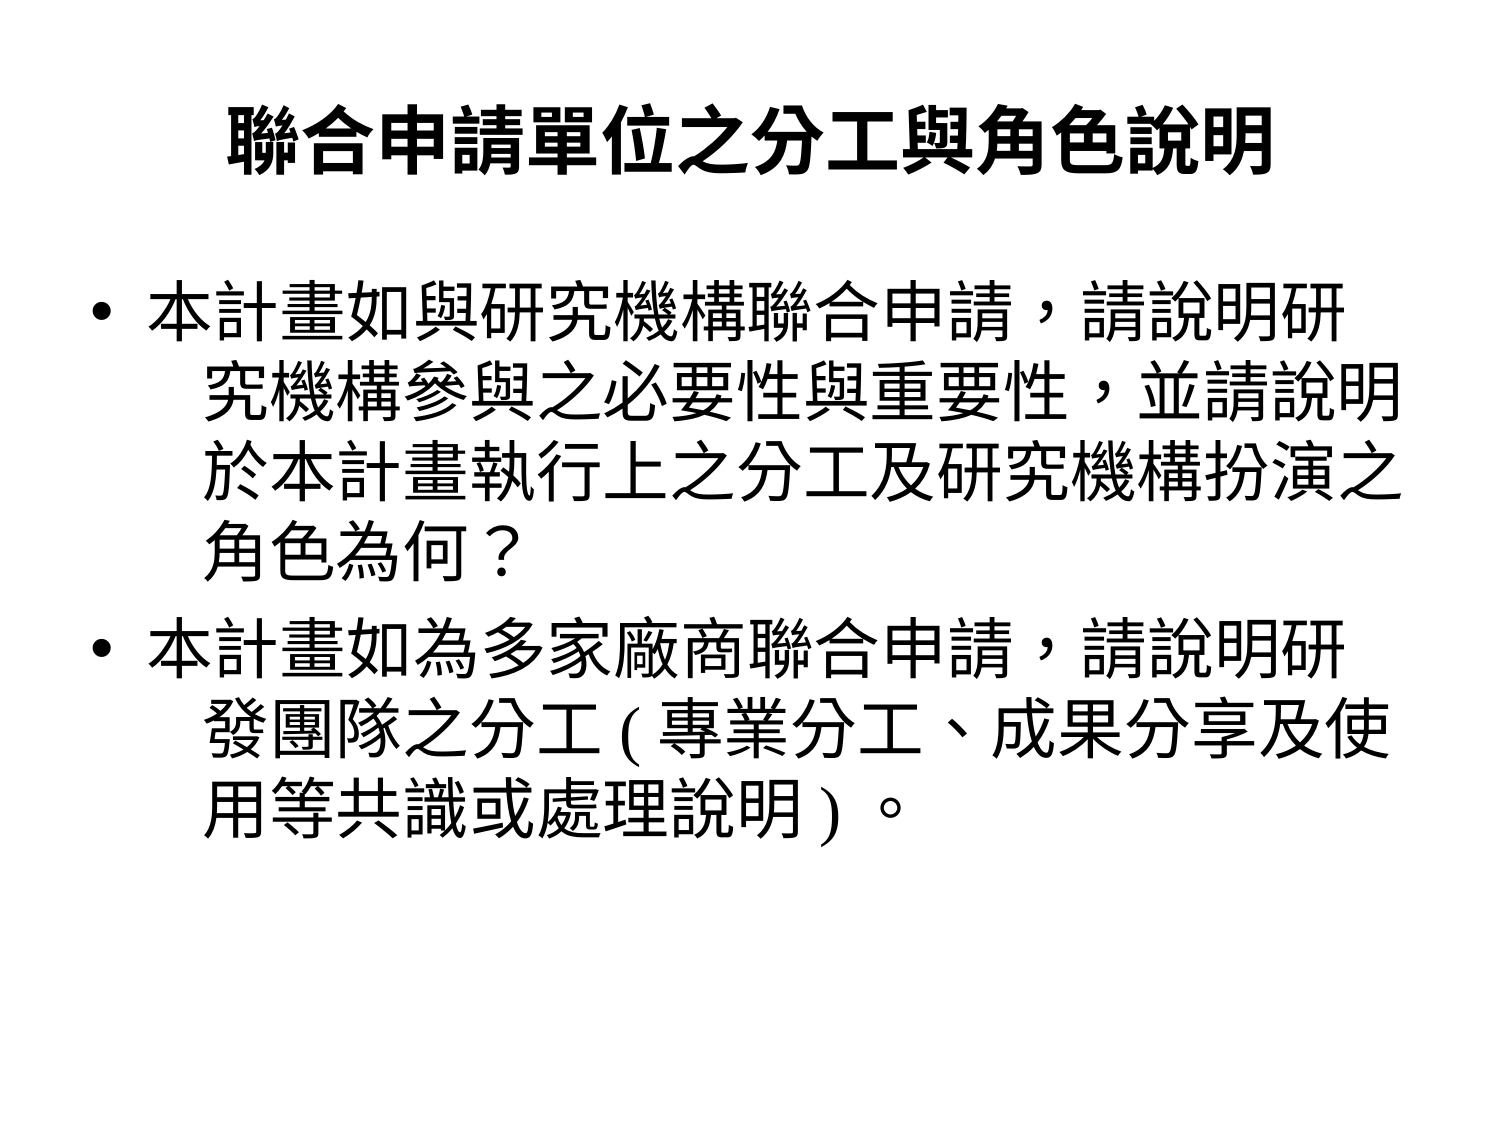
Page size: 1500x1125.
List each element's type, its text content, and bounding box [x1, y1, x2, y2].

title 聯合申請單位之分工與角色說明 [75, 45, 1426, 233]
list 本計畫如與研究機構聯合申請，請說明研究機構參與之必要性與重要性，並請說明於本計畫執行上之分工及研究機構扮演之角色為何？ 本計畫如為多家廠商聯合申請，請說明研發團隊之分工(專業分工、成果分享及使用等共識或處理說明)。 [75, 262, 1426, 1005]
